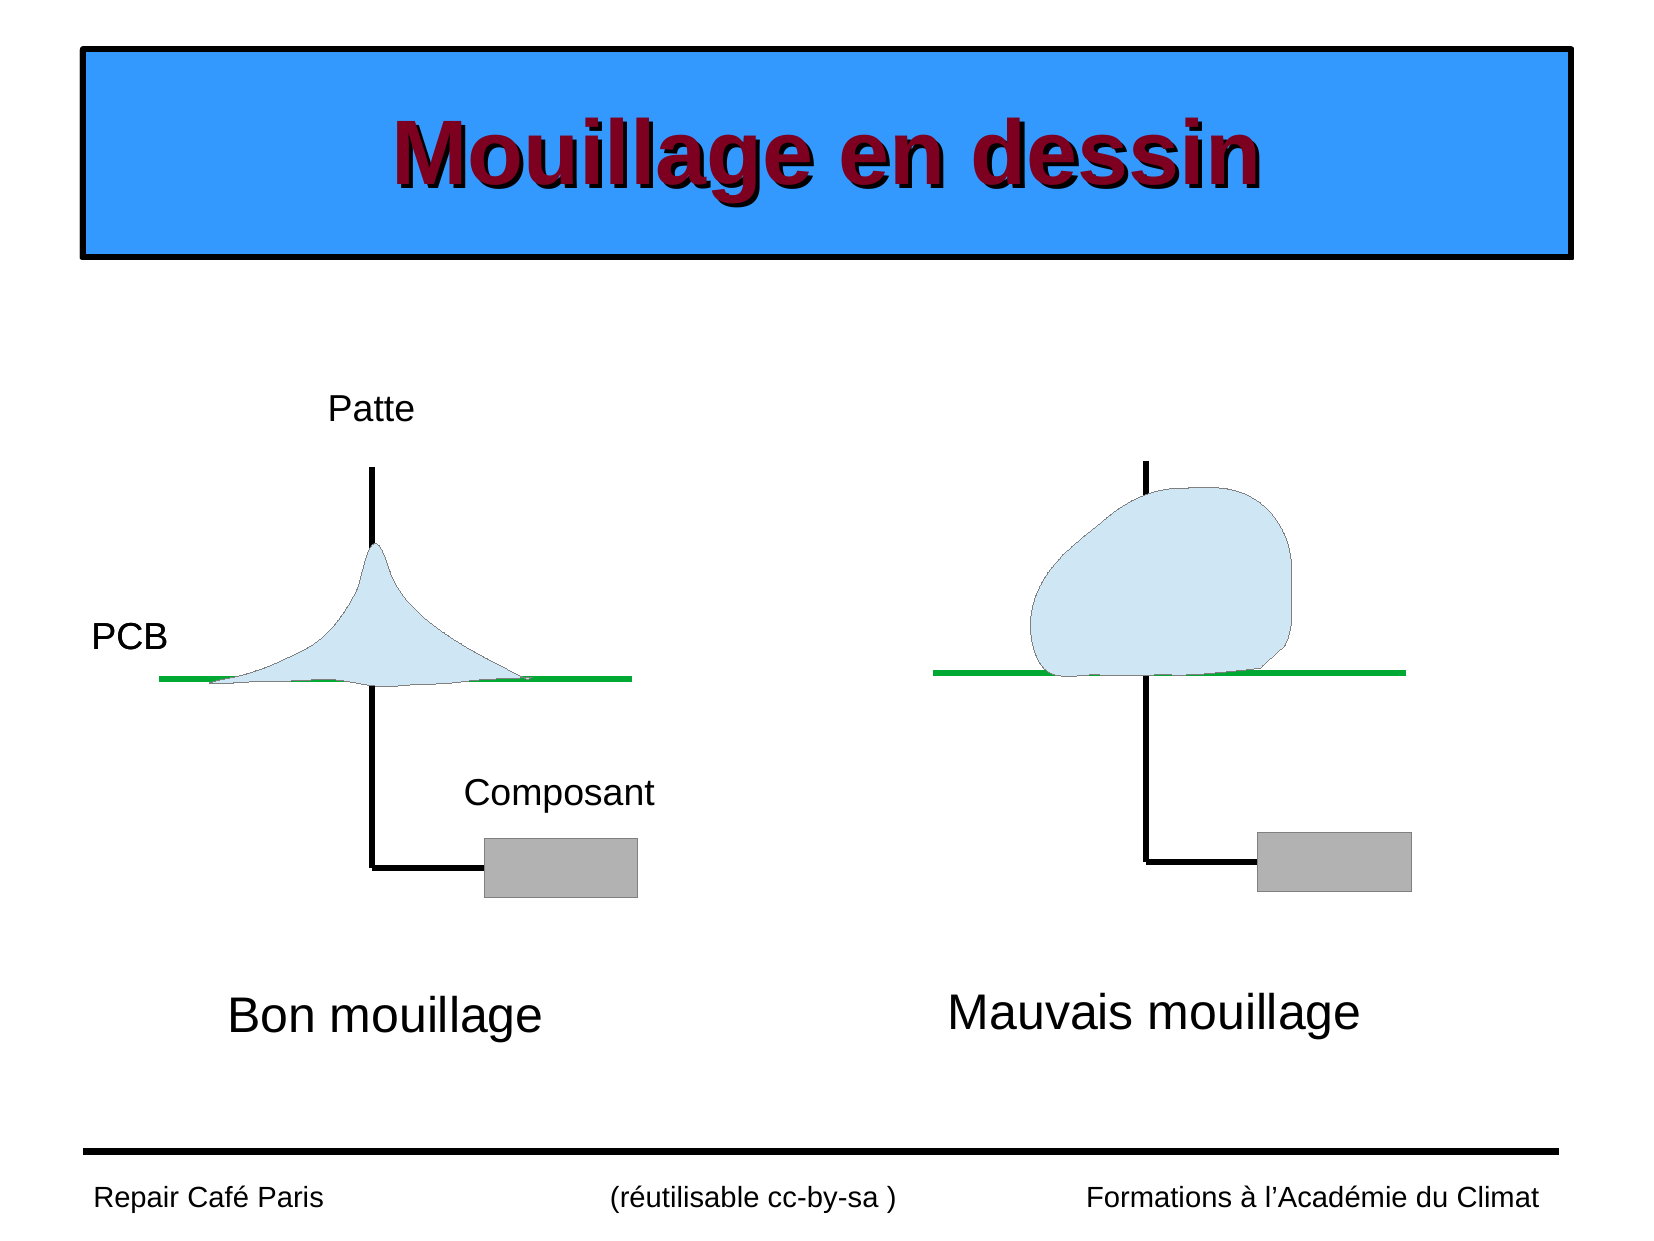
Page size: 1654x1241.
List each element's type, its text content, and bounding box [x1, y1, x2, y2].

text_box Patte [312, 380, 431, 438]
text_box [209, 543, 533, 687]
text_box Composant [448, 764, 670, 821]
text_box Bon mouillage [212, 980, 559, 1051]
text_box Mauvais mouillage [933, 976, 1377, 1048]
text_box [1030, 487, 1292, 677]
text_box [1257, 832, 1412, 892]
text_box PCB [76, 608, 184, 666]
title Mouillage en dessin [82, 49, 1571, 257]
text_box [484, 838, 638, 898]
